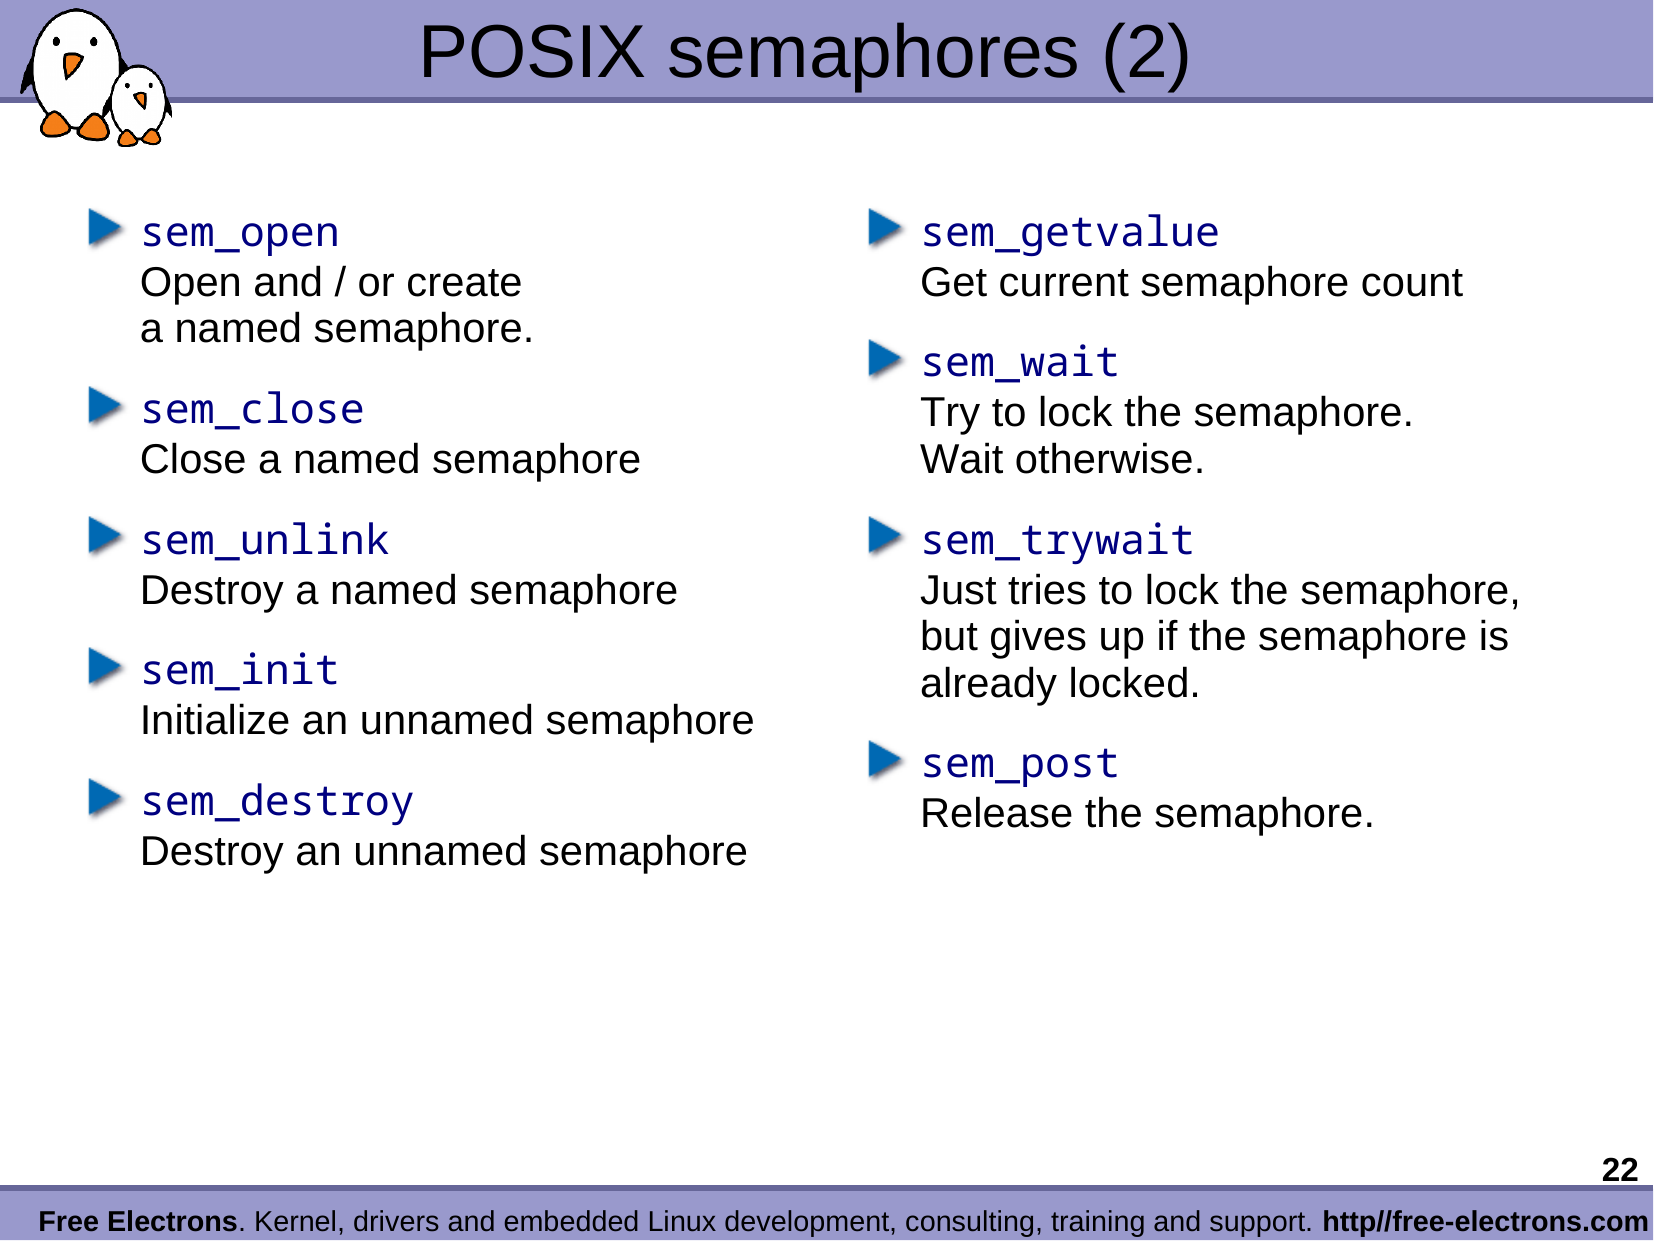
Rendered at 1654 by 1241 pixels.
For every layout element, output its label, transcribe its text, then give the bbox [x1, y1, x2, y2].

title POSIX semaphores (2) [60, 0, 1551, 103]
picture [20, 8, 172, 147]
list sem_open Open and / or create a named semaphore. sem_close Close a named semaphore sem_unlink Destroy a named semaphore sem_init Initialize an unnamed semaphore sem_destroy Destroy an unnamed semaphore [68, 201, 813, 1118]
list sem_getvalue Get current semaphore count sem_wait Try to lock the semaphore. Wait otherwise. sem_trywait Just tries to lock the semaphore, but gives up if the semaphore is already locked. sem_post Release the semaphore. [849, 201, 1593, 1118]
